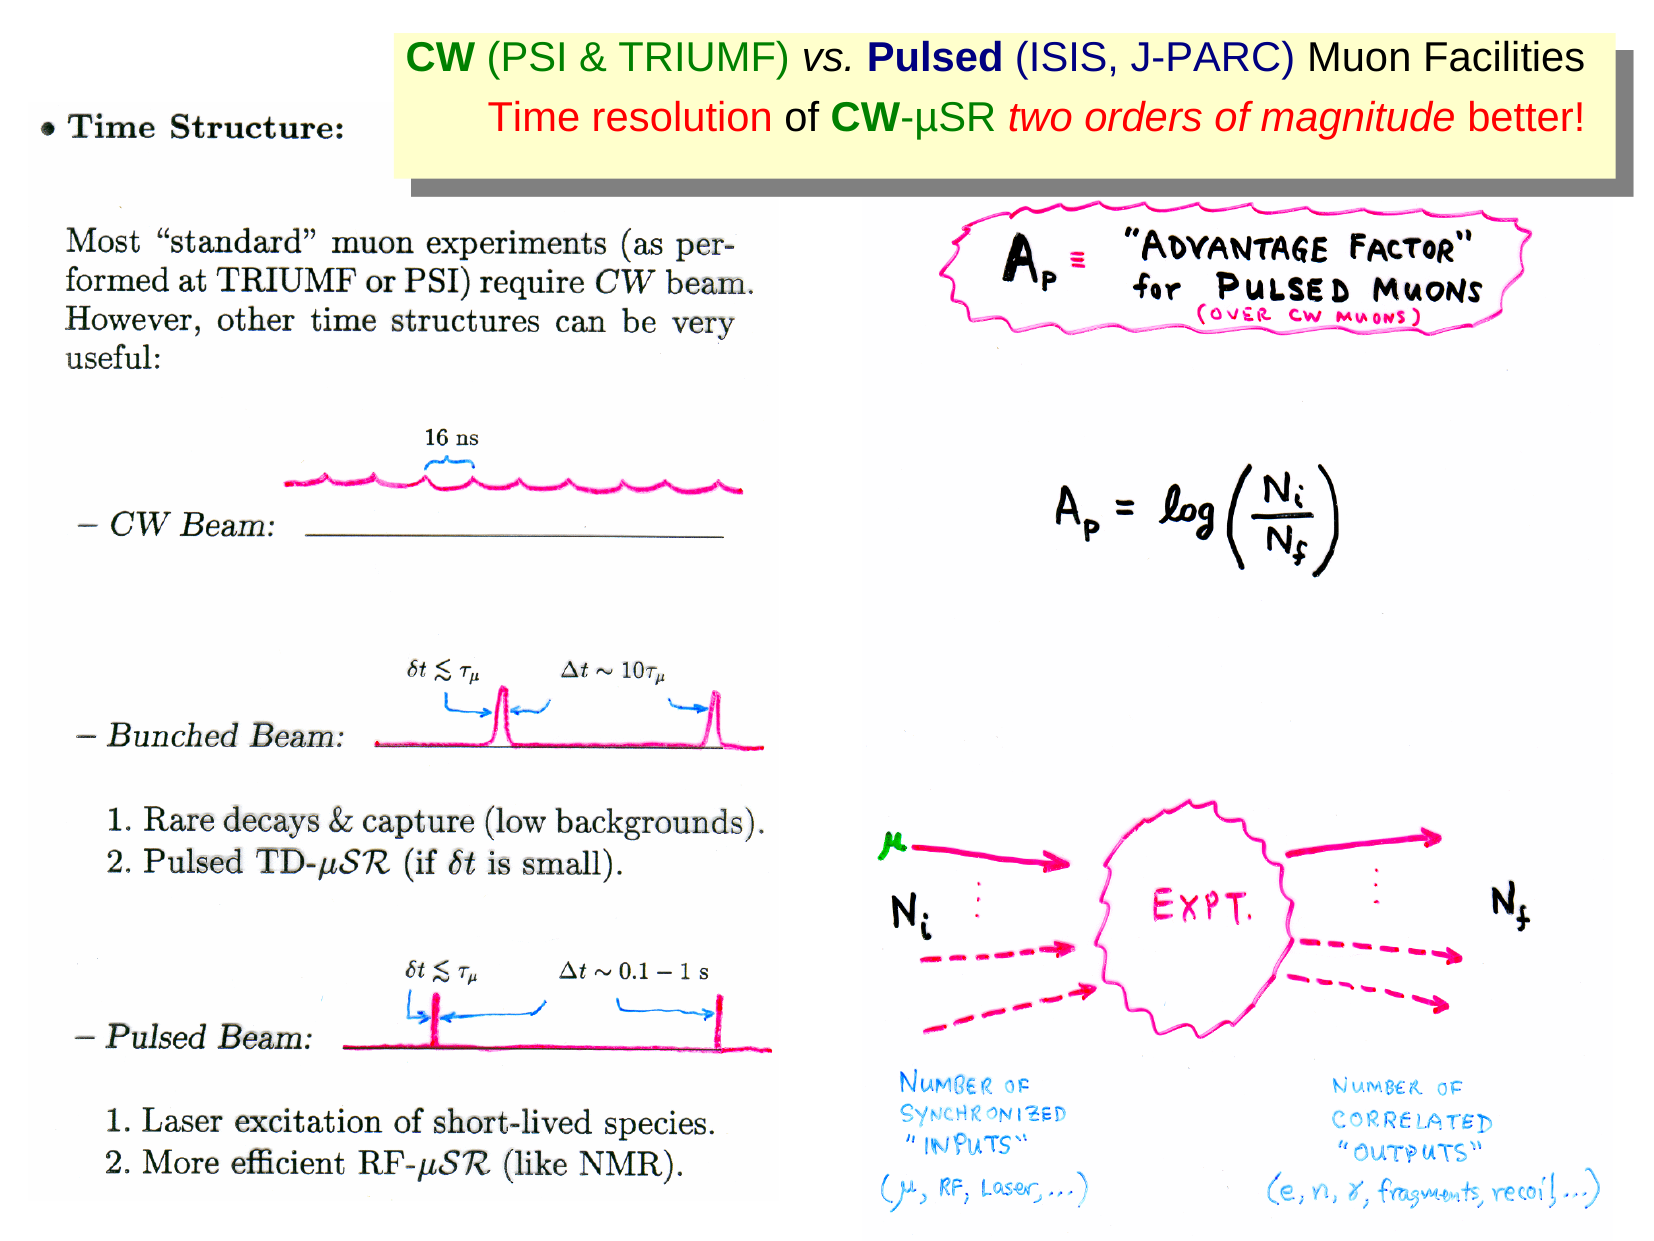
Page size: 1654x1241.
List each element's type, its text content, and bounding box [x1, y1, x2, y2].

text_box CW (PSI & TRIUMF) vs. Pulsed (ISIS, J-PARC) Muon Facilities Time resolution of CW-µSR two orders of magnitude better! [393, 33, 1616, 179]
picture [28, 102, 779, 1201]
picture [862, 197, 1613, 1241]
